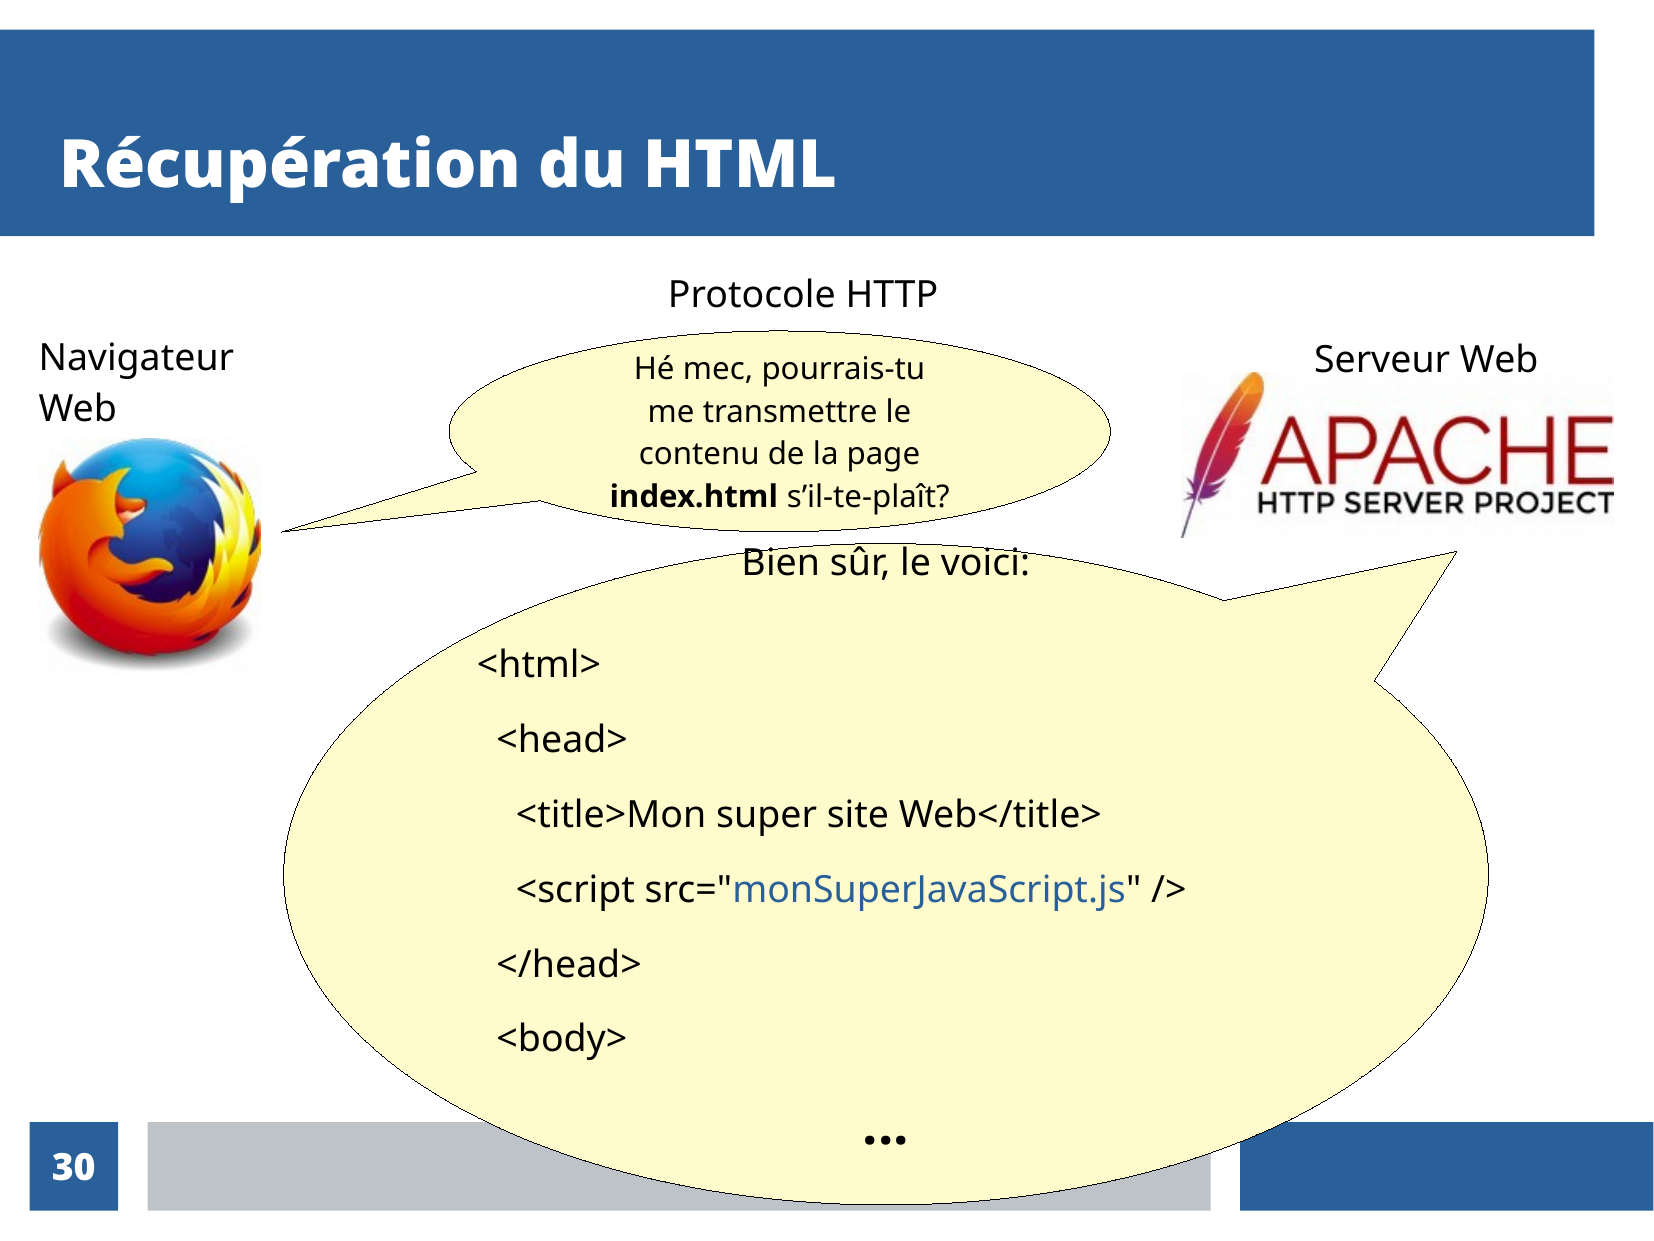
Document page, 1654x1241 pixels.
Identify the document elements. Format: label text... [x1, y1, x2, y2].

text_box Serveur Web [1299, 325, 1572, 384]
picture [1181, 372, 1614, 538]
picture [38, 438, 261, 674]
text_box Hé mec, pourrais-tu me transmettre le contenu de la page index.html s’il-te-plaît? [281, 330, 1111, 533]
text_box Navigateur Web [23, 323, 296, 426]
title Récupération du HTML [59, 59, 1595, 207]
text_box Protocole HTTP [637, 259, 969, 319]
text_box Bien sûr, le voici: <html> <head> <title>Mon super site Web</title> <script src="monSuperJavaScript.js" /> </head> <body> ... [283, 543, 1489, 1205]
